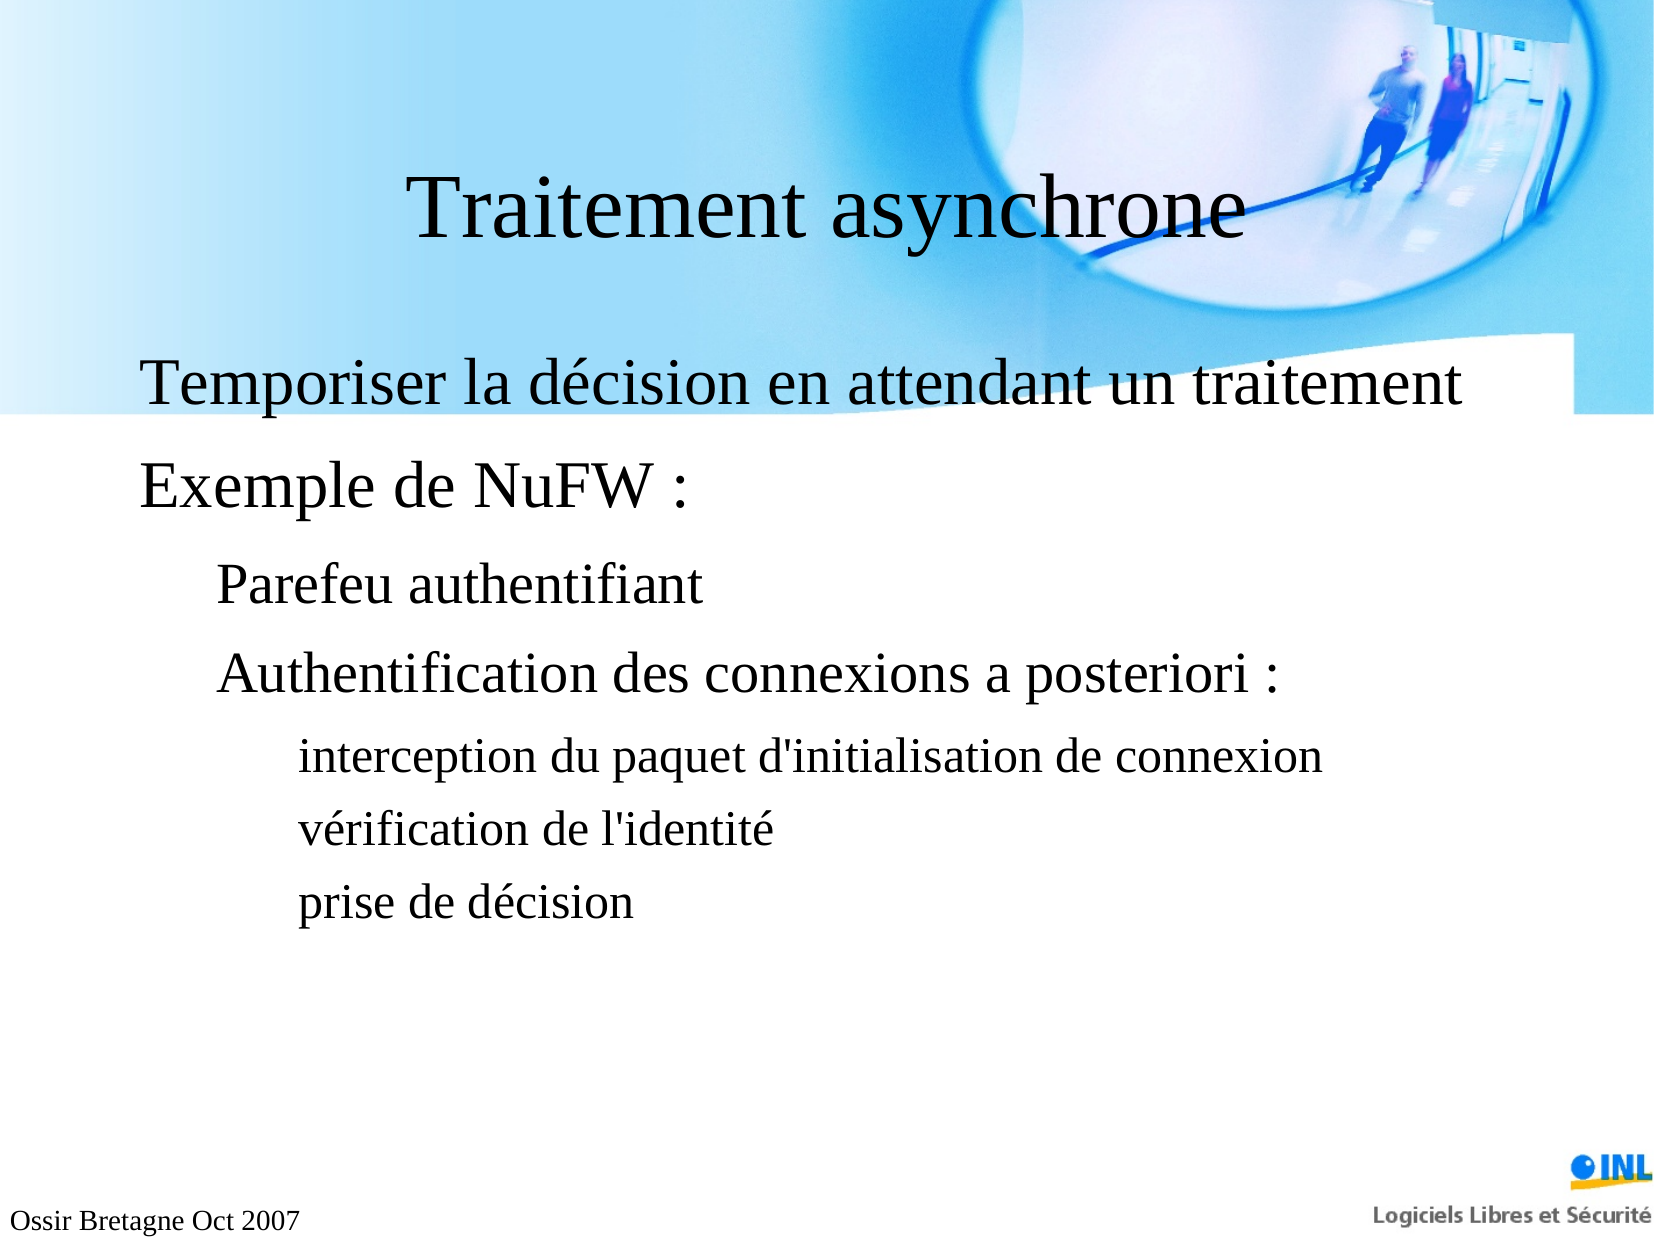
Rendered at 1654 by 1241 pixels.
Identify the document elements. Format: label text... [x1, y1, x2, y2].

title Traitement asynchrone [121, 102, 1534, 311]
picture [0, 0, 1654, 1241]
list Temporiser la décision en attendant un traitement Exemple de NuFW : Parefeu authentifiant Authentification des connexions a posteriori : interception du paquet d'initialisation de connexion vérification de l'identité prise de décision [121, 344, 1534, 1157]
